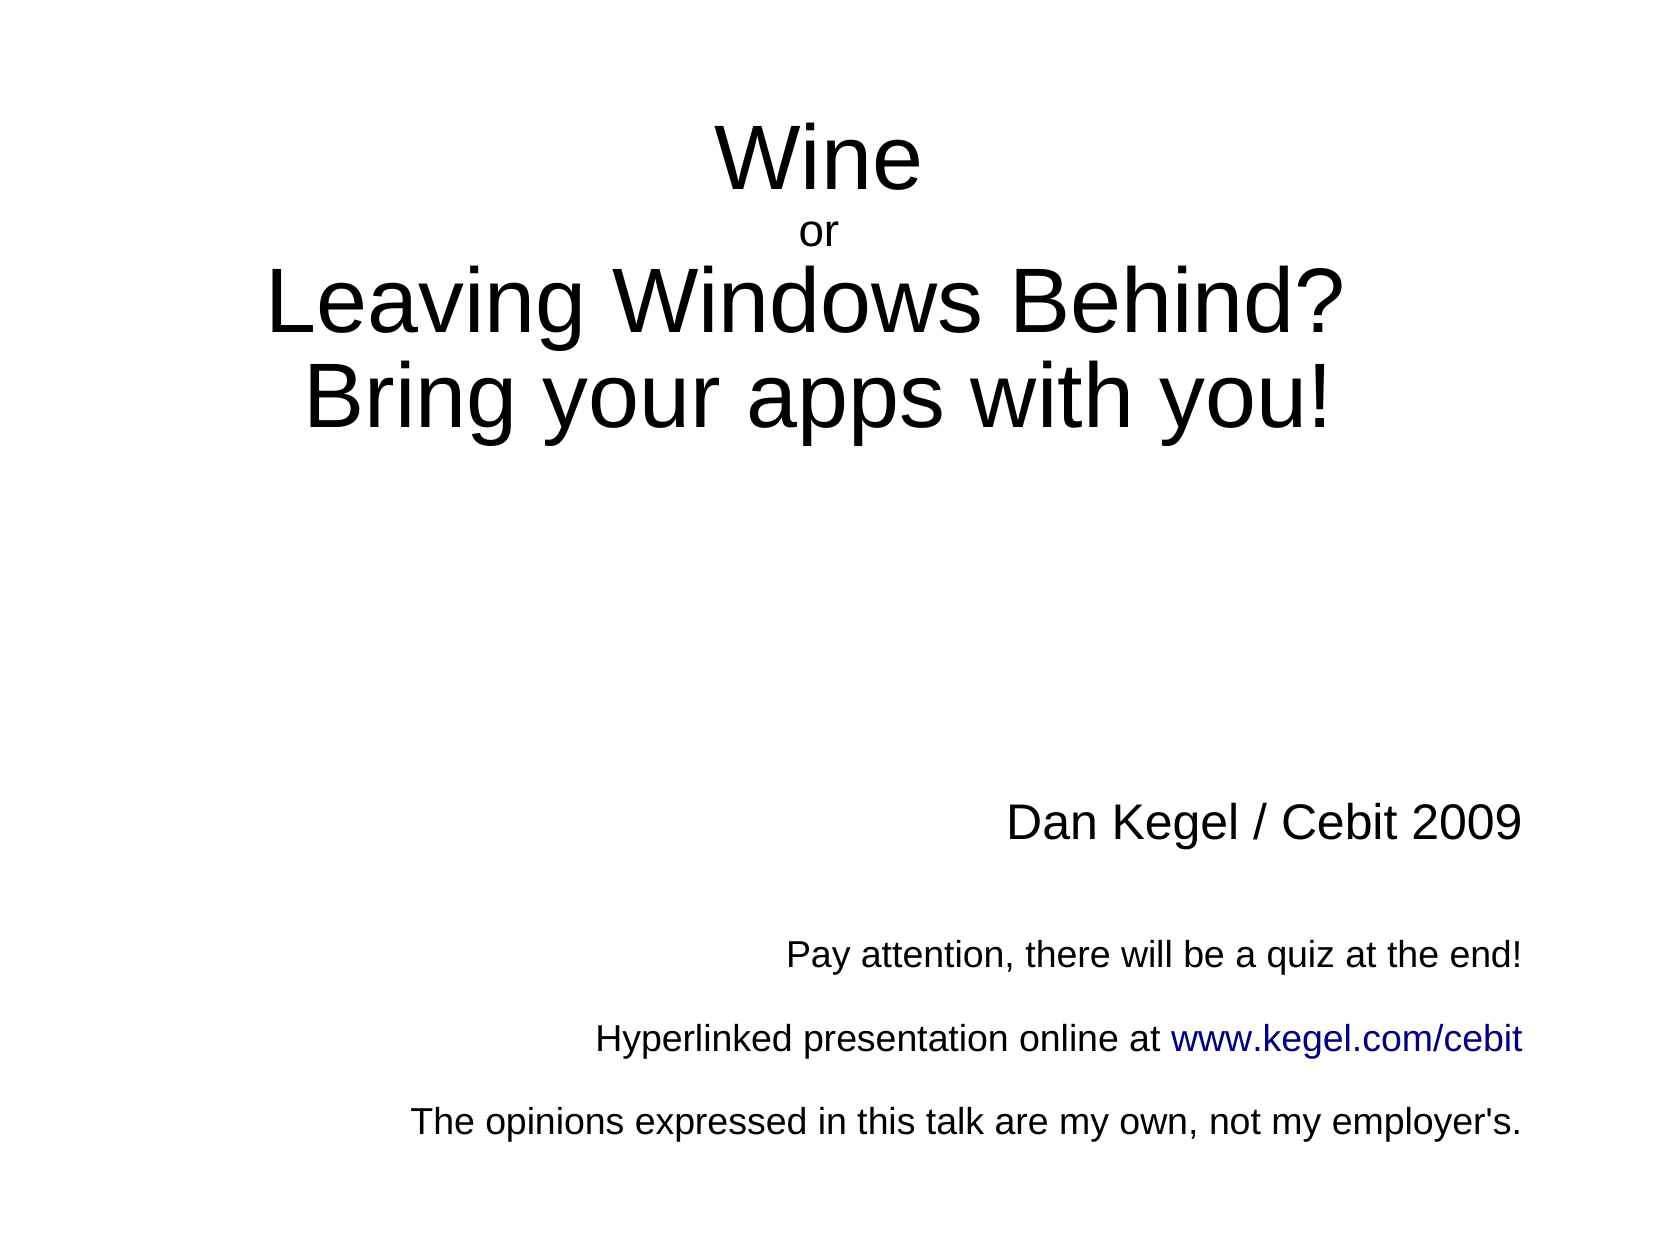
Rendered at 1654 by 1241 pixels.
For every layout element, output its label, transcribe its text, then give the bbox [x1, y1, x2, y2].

text_box Dan Kegel / Cebit 2009 Pay attention, there will be a quiz at the end! Hyperlinked presentation online at www.kegel.com/cebit The opinions expressed in this talk are my own, not my employer's. [187, 787, 1538, 1163]
title Wine or Leaving Windows Behind? Bring your apps with you! [74, 100, 1563, 460]
